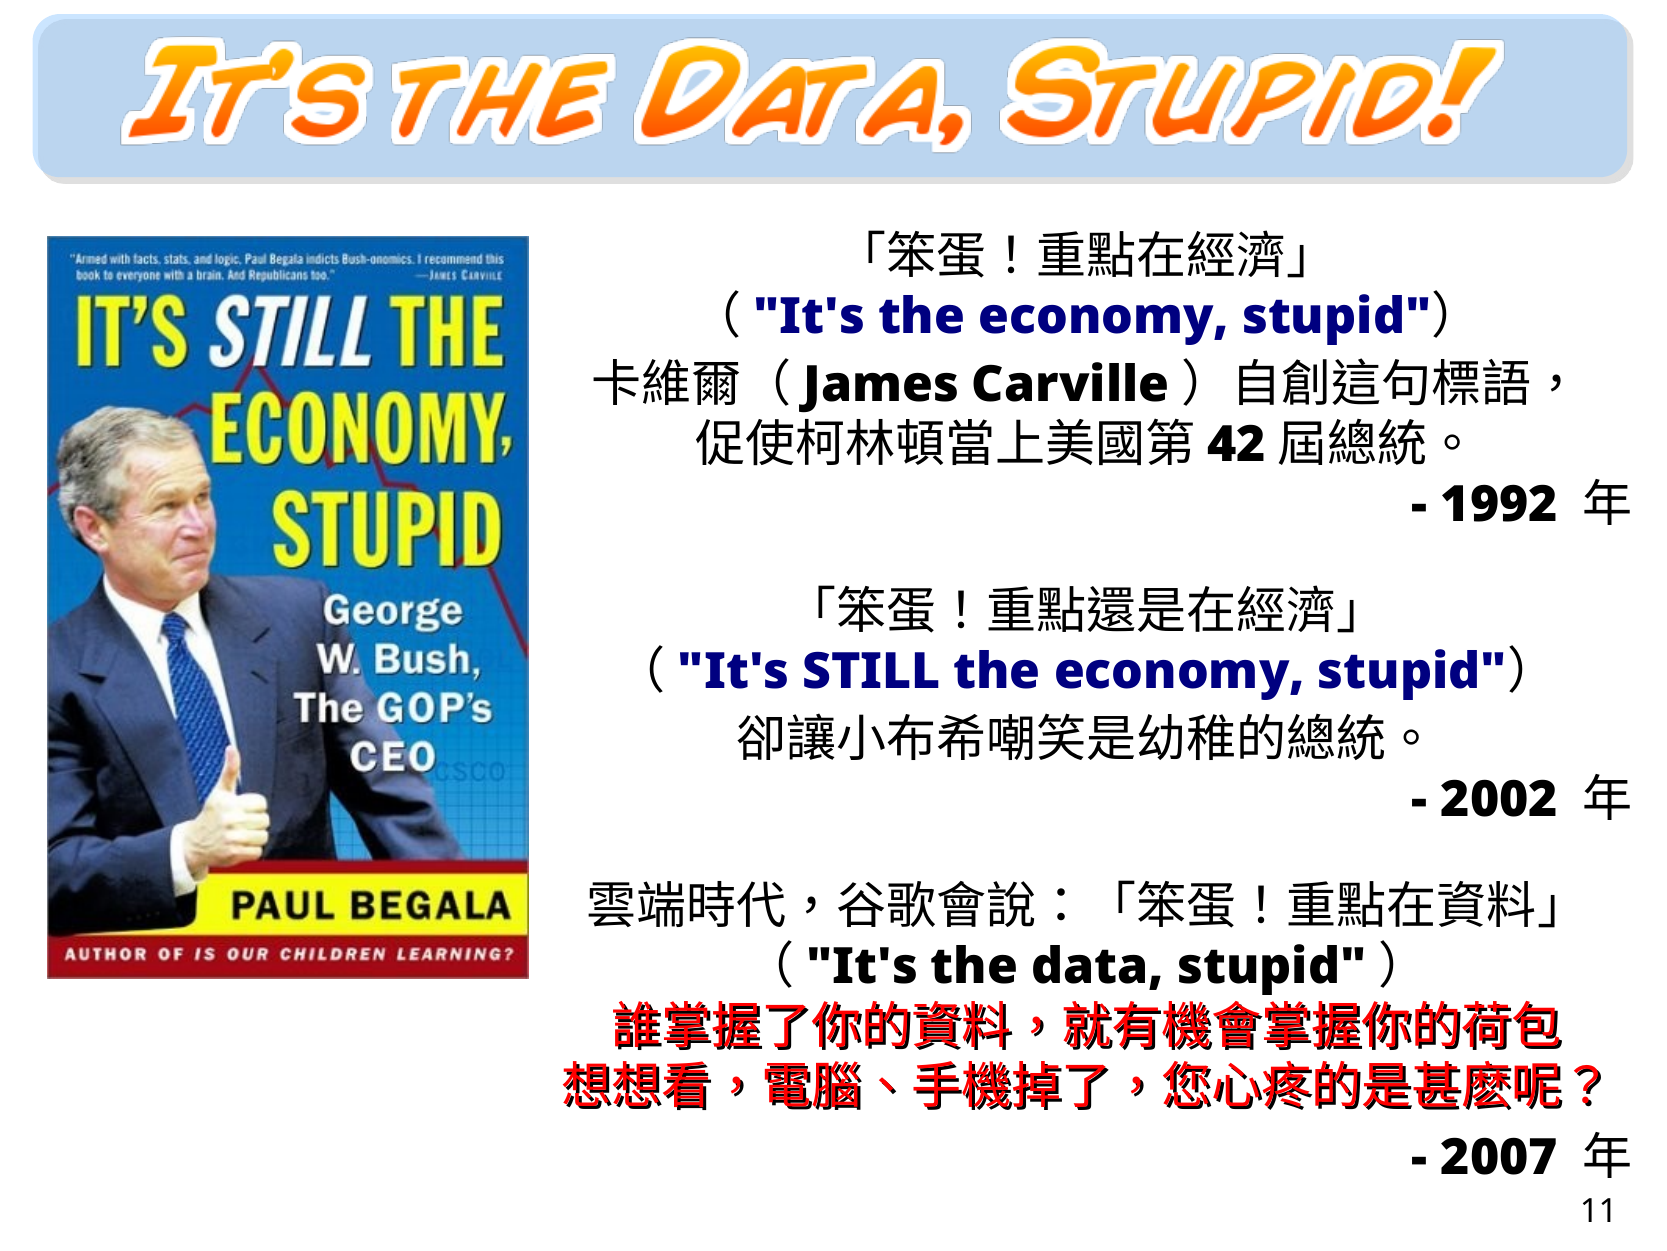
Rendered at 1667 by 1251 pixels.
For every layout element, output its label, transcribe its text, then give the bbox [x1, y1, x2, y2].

picture [118, 35, 1508, 161]
text_box 「笨蛋！重點還是在經濟」 （"It's STILL the economy, stupid"） 卻讓小布希嘲笑是幼稚的總統。 - 2002 年 [525, 570, 1648, 836]
picture [47, 236, 529, 979]
text_box [32, 14, 1628, 178]
text_box 「笨蛋！重點在經濟」 （"It's the economy, stupid"） 卡維爾（James Carville）自創這句標語， 促使柯林頓當上美國第42屆總統。 - 1992 年 [525, 216, 1648, 542]
picture [521, 752, 525, 764]
text_box 雲端時代，谷歌會說：「笨蛋！重點在資料」 （"It's the data, stupid"） 誰掌握了你的資料，就有機會掌握你的荷包 想想看，電腦、手機掉了，您心疼的是甚麽呢？ - 2007 年 [525, 865, 1648, 1192]
